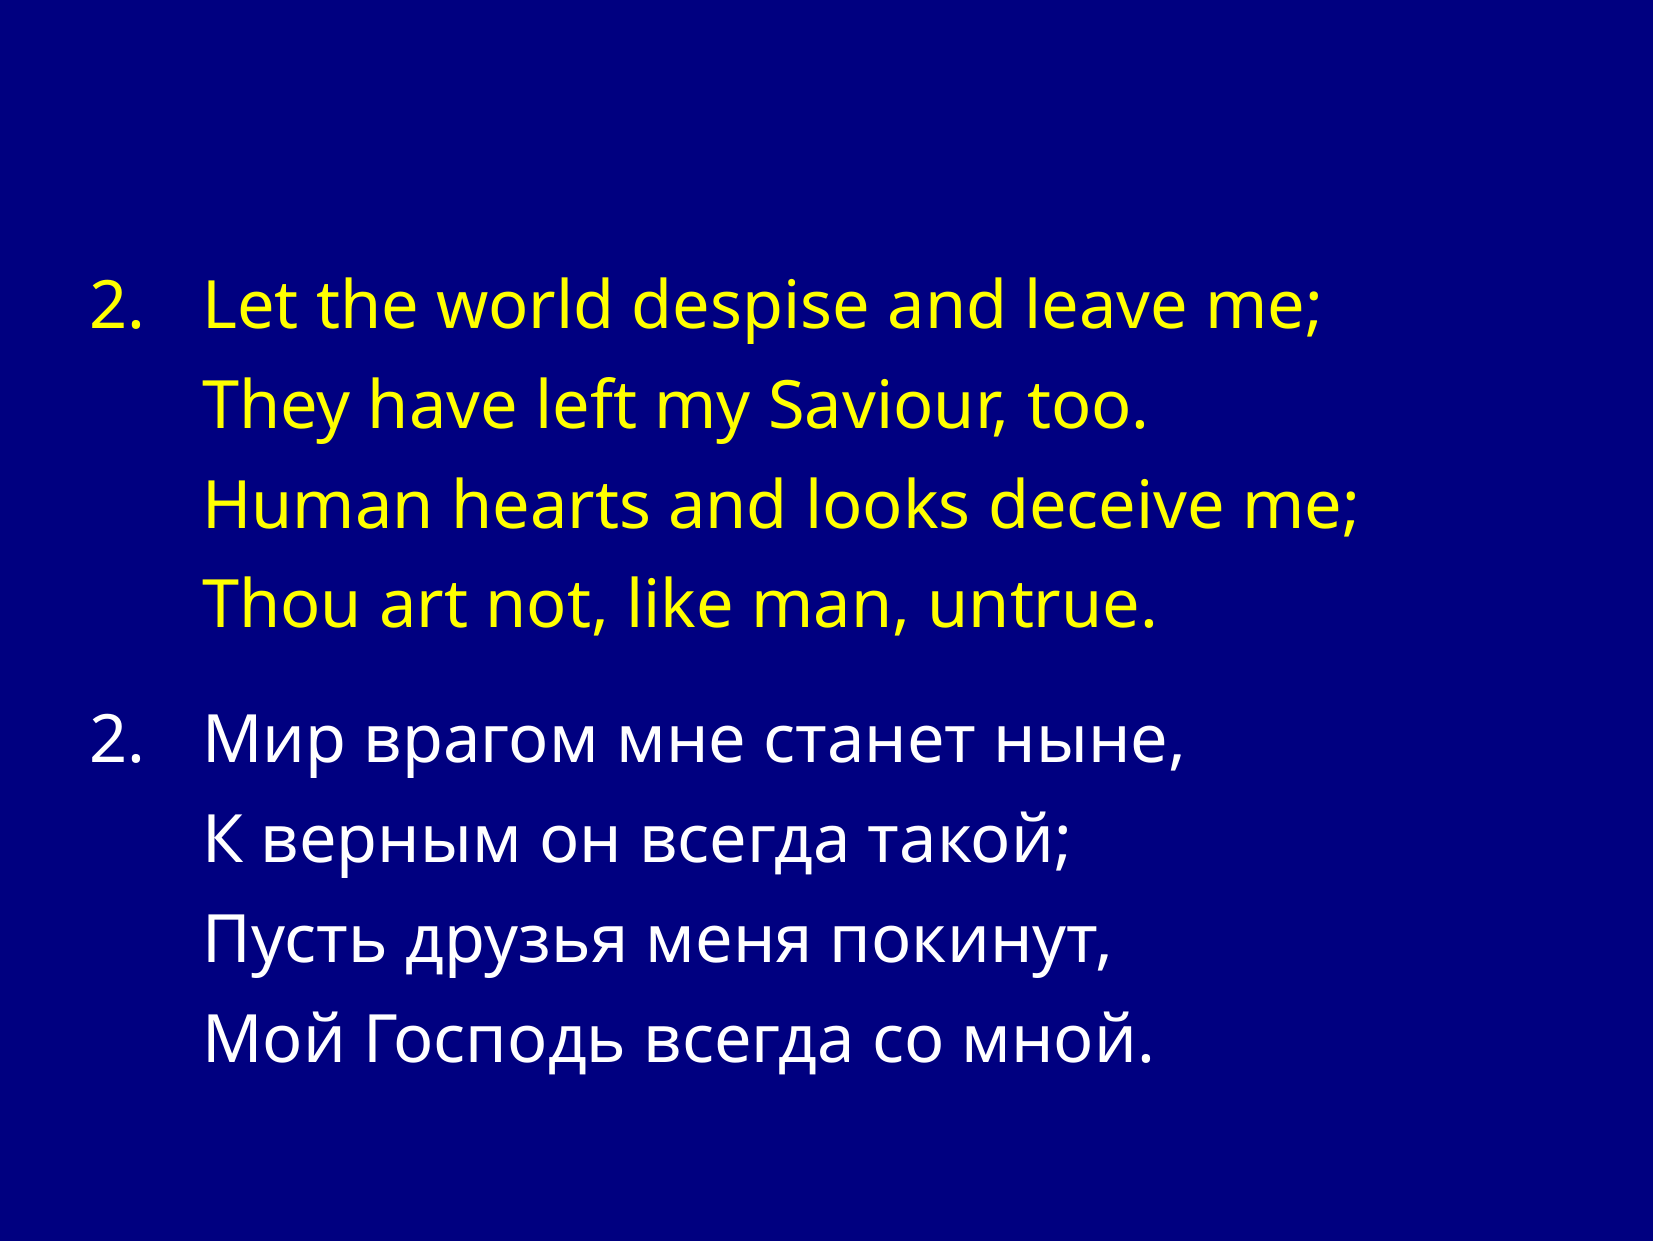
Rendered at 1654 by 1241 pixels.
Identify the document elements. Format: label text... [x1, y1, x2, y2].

text_box 2. Let the world despise and leave me; They have left my Saviour, too. Human hearts and looks deceive me; Thou art not, like man, untrue. [75, 150, 1576, 638]
text_box 2. Мир врагом мне станет ныне, К верным он всегда такой; Пусть друзья меня покинут, Мой Господь всегда со мной. [75, 675, 1576, 1163]
